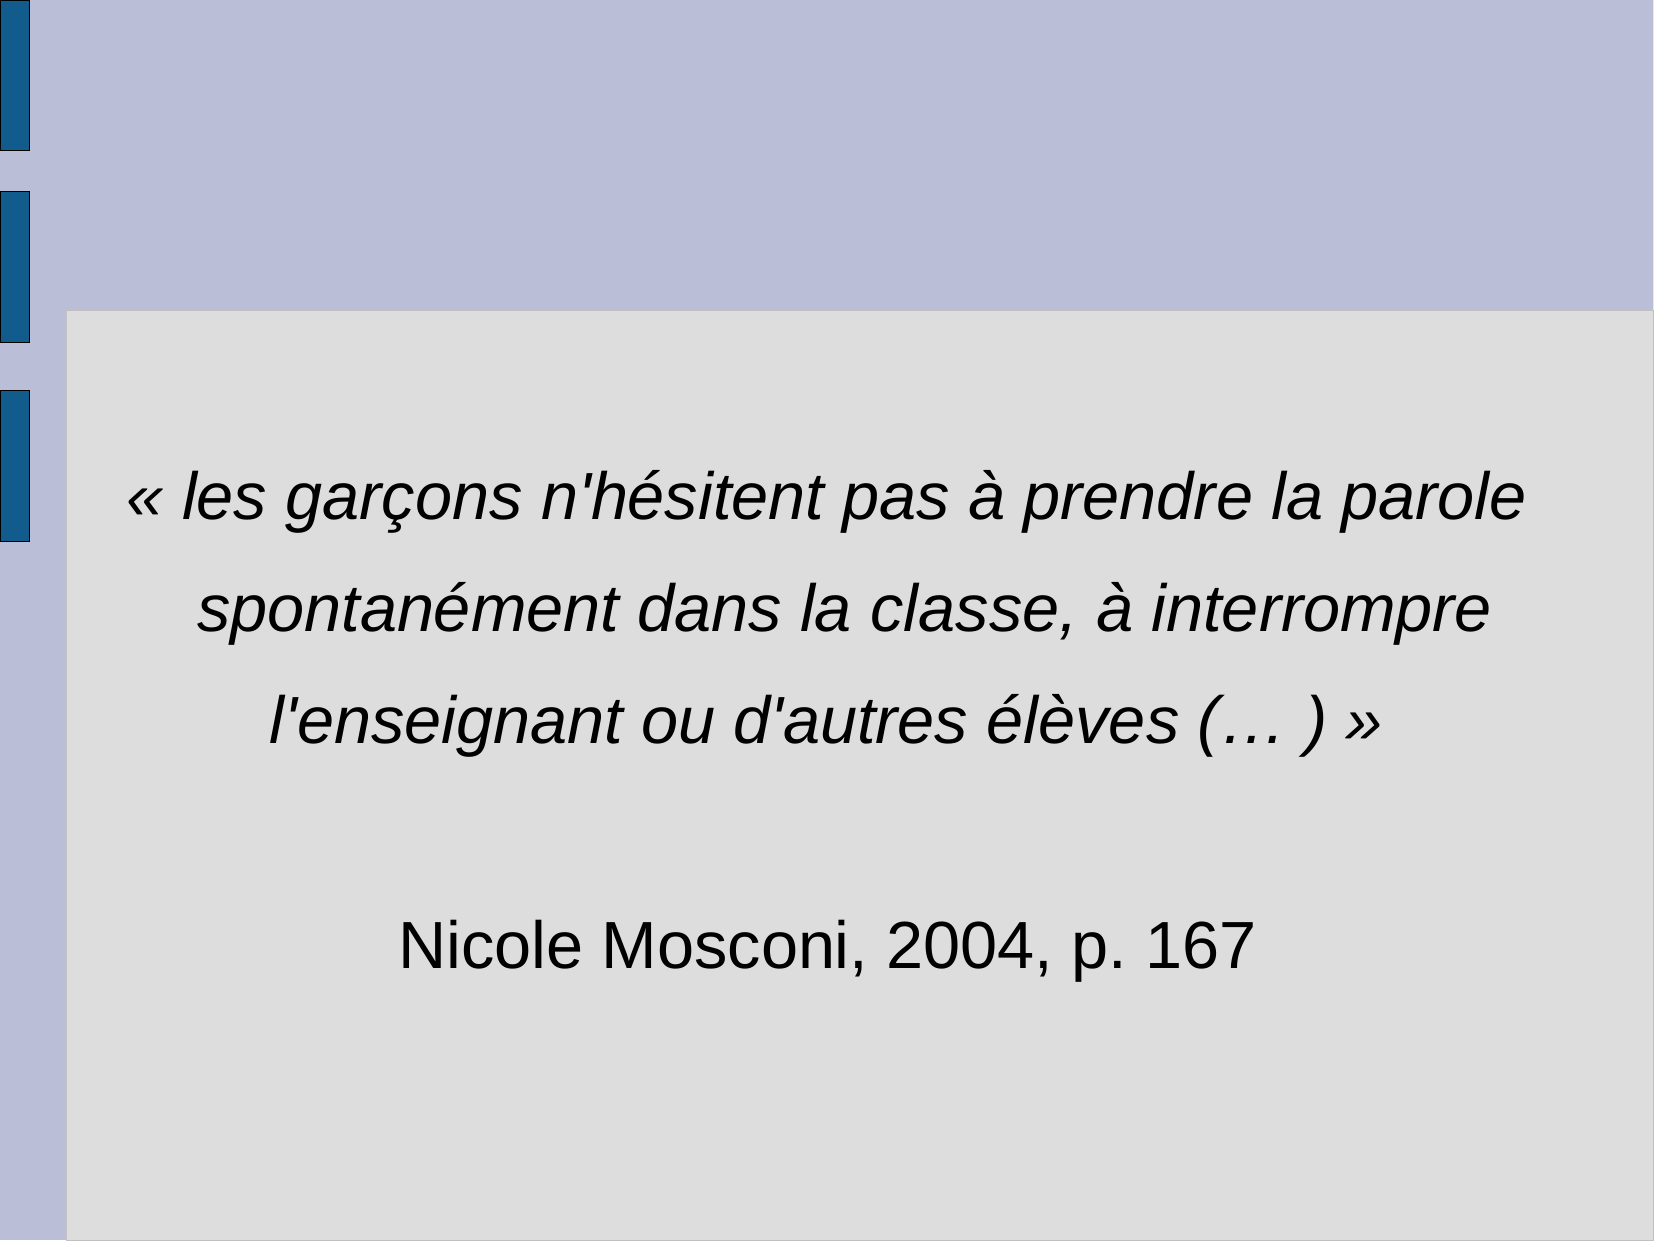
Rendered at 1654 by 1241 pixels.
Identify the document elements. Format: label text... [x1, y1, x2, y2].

subtitle « les garçons n'hésitent pas à prendre la parole spontanément dans la classe, à interrompre l'enseignant ou d'autres élèves (… ) » Nicole Mosconi, 2004, p. 167 [121, 98, 1534, 1119]
